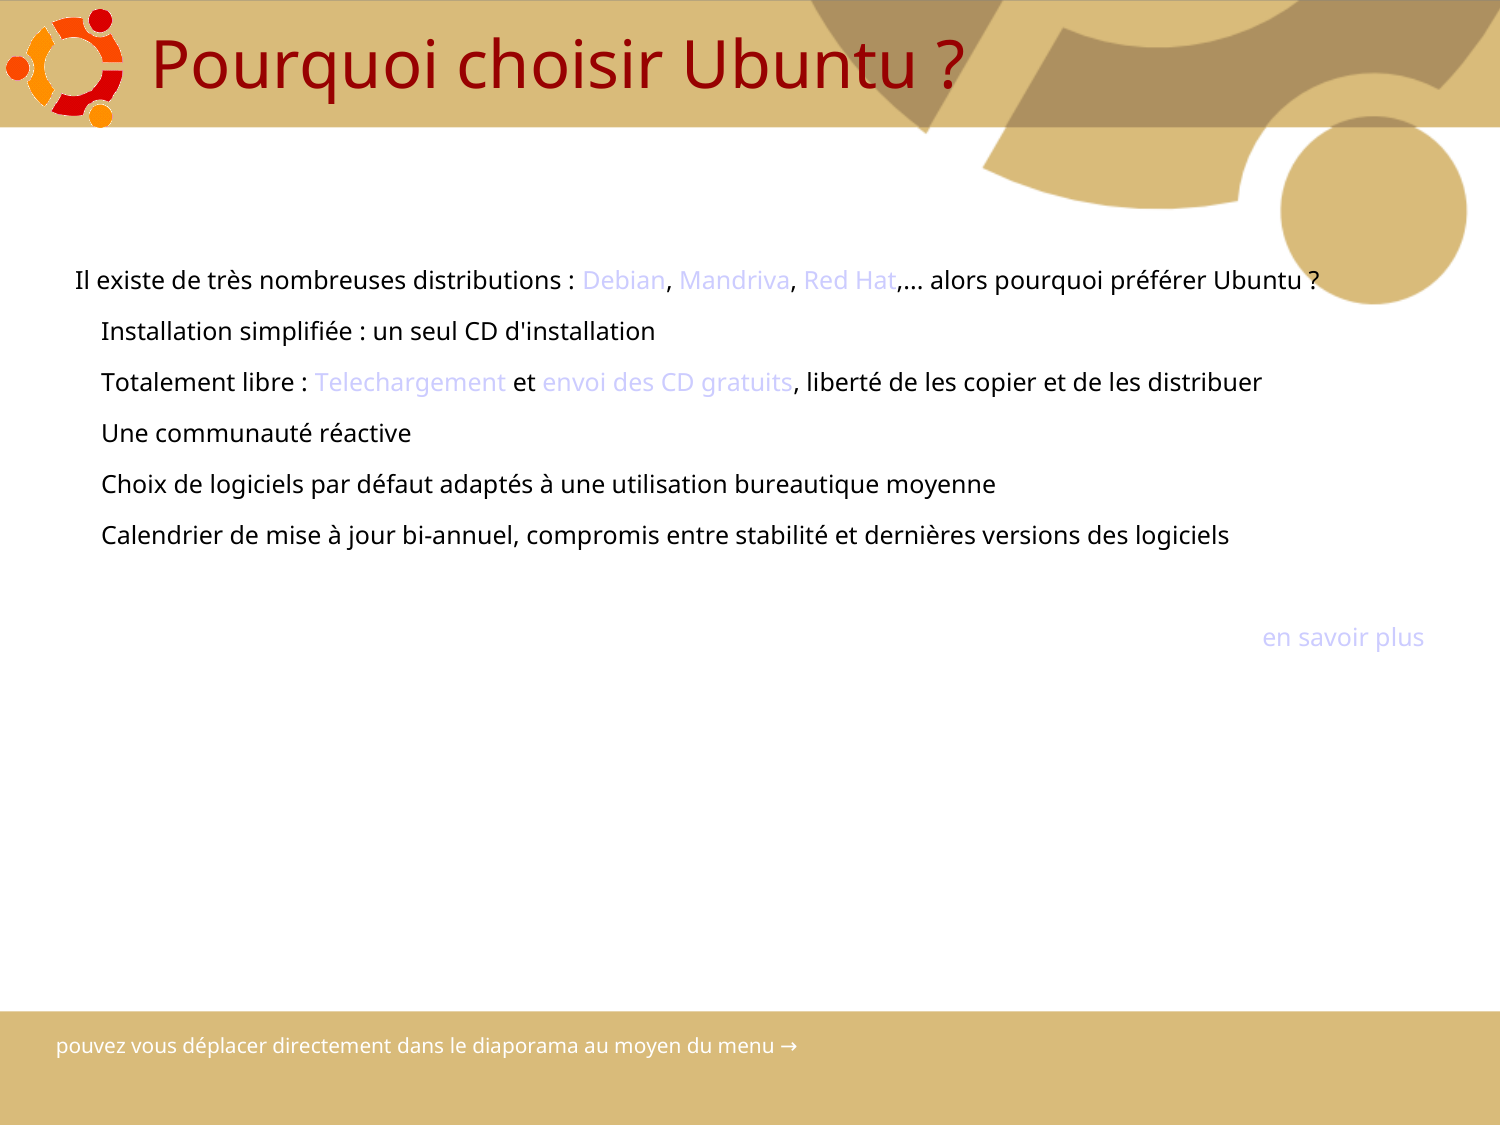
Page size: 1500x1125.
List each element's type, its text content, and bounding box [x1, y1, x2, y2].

picture [0, 0, 1500, 557]
list Il existe de très nombreuses distributions : Debian, Mandriva, Red Hat,... alors pourquoi préférer Ubuntu ? Installation simplifiée : un seul CD d'installation Totalement libre : Telechargement et envoi des CD gratuits, liberté de les copier et de les distribuer Une communauté réactive Choix de logiciels par défaut adaptés à une utilisation bureautique moyenne Calendrier de mise à jour bi-annuel, compromis entre stabilité et dernières versions des logiciels en savoir plus [75, 262, 1426, 918]
title Pourquoi choisir Ubuntu ? [135, 0, 1418, 126]
